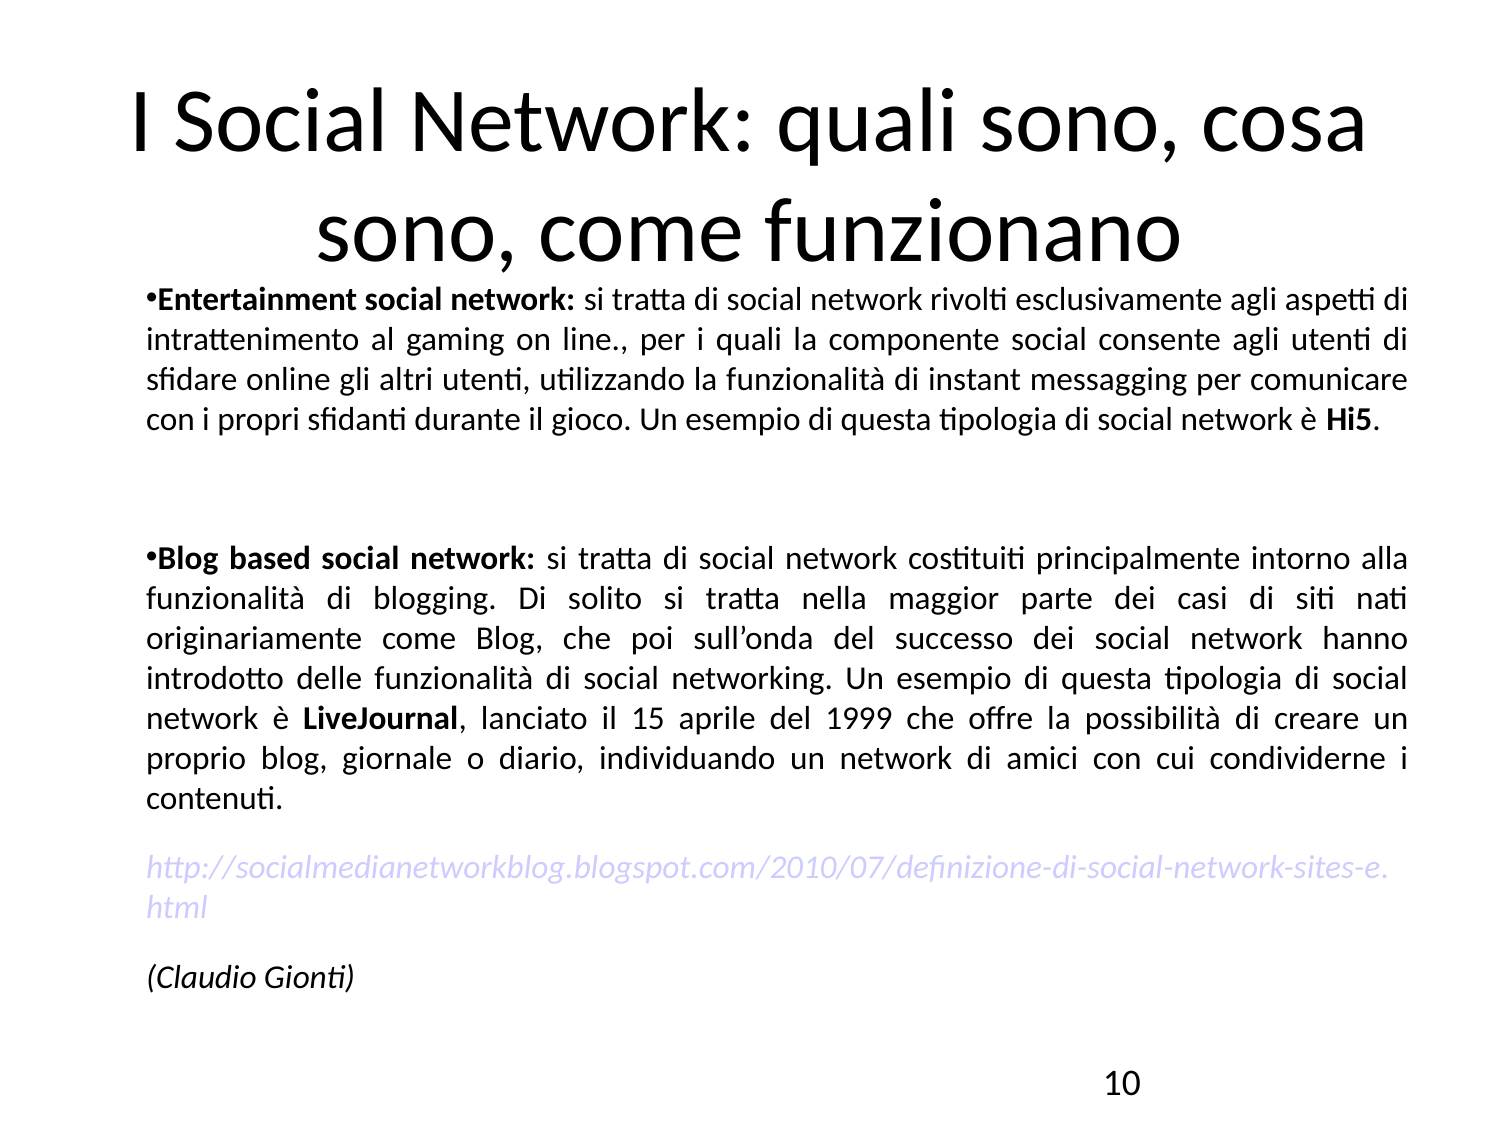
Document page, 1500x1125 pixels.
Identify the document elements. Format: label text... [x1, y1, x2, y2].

text_box Entertainment social network: si tratta di social network rivolti esclusivamente agli aspetti di intrattenimento al gaming on line., per i quali la componente social consente agli utenti di sfidare online gli altri utenti, utilizzando la funzionalità di instant messagging per comunicare con i propri sfidanti durante il gioco. Un esempio di questa tipologia di social network è Hi5. Blog based social network: si tratta di social network costituiti principalmente intorno alla funzionalità di blogging. Di solito si tratta nella maggior parte dei casi di siti nati originariamente come Blog, che poi sull’onda del successo dei social network hanno introdotto delle funzionalità di social networking. Un esempio di questa tipologia di social network è LiveJournal, lanciato il 15 aprile del 1999 che offre la possibilità di creare un proprio blog, giornale o diario, individuando un network di amici con cui condividerne i contenuti. http://socialmedianetworkblog.blogspot.com/2010/07/definizione-di-social-network-sites-e.html (Claudio Gionti) [75, 262, 1426, 1125]
title I Social Network: quali sono, cosa sono, come funzionano [75, 45, 1426, 262]
text_box <numero> [1074, 1042, 1426, 1103]
